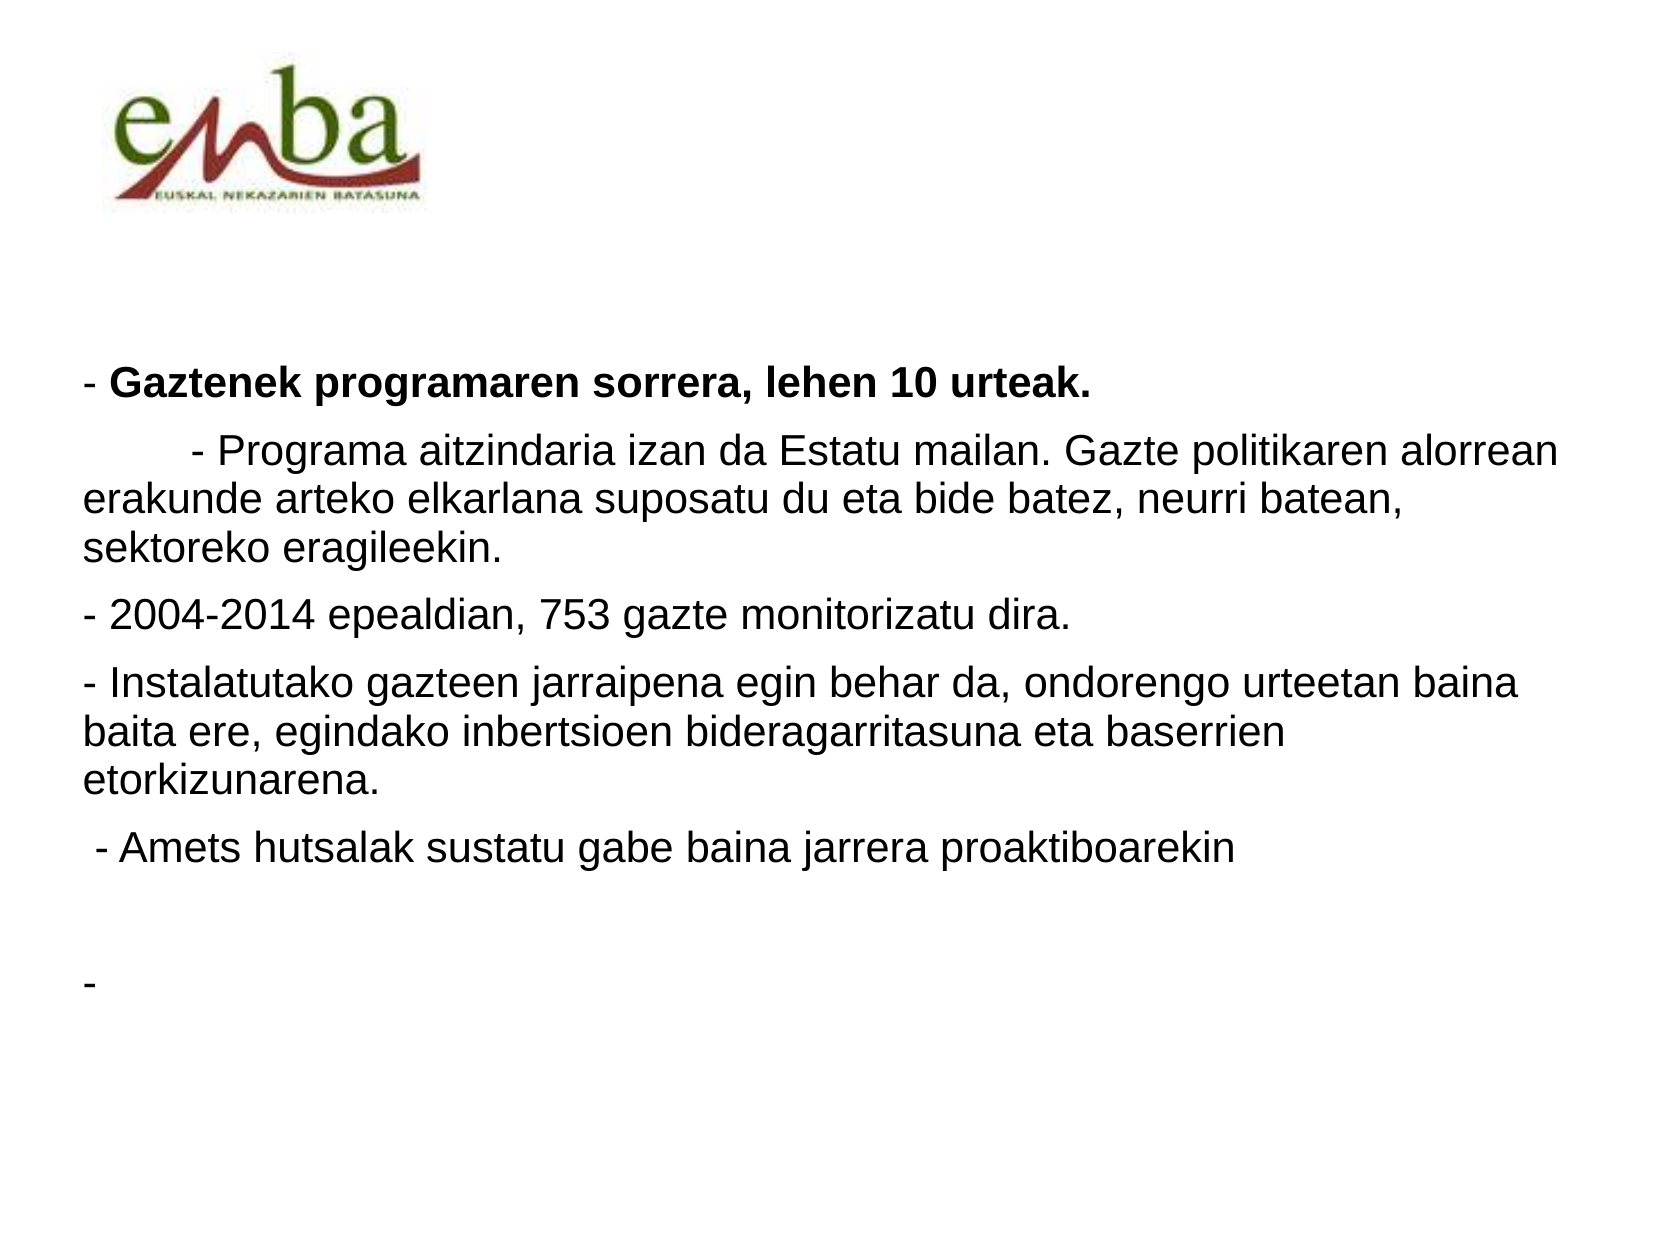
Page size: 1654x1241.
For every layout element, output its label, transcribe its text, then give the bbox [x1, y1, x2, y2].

list - Gaztenek programaren sorrera, lehen 10 urteak. - Programa aitzindaria izan da Estatu mailan. Gazte politikaren alorrean erakunde arteko elkarlana suposatu du eta bide batez, neurri batean, sektoreko eragileekin. - 2004-2014 epealdian, 753 gazte monitorizatu dira. - Instalatutako gazteen jarraipena egin behar da, ondorengo urteetan baina baita ere, egindako inbertsioen bideragarritasuna eta baserrien etorkizunarena. - Amets hutsalak sustatu gabe baina jarrera proaktiboarekin - [82, 290, 1571, 1010]
picture [102, 52, 434, 213]
